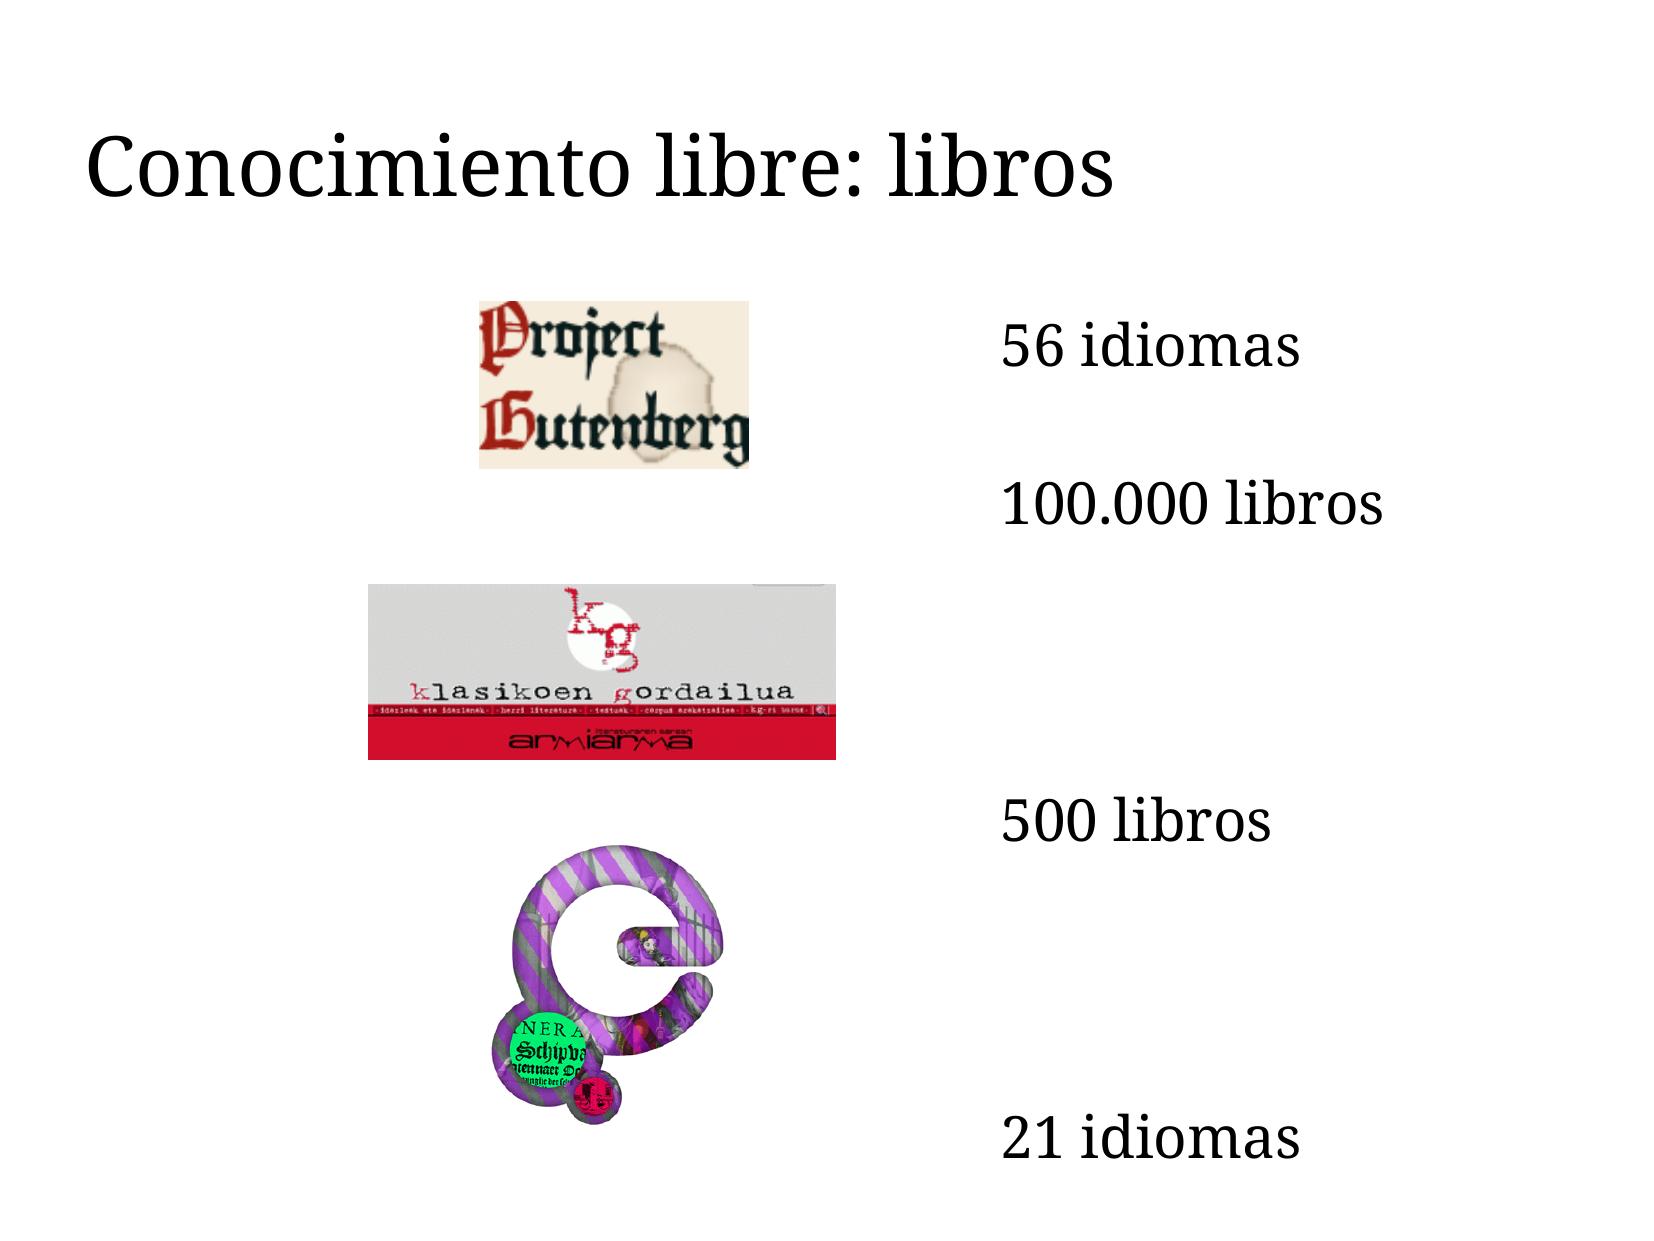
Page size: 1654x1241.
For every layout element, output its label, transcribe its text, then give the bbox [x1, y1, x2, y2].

text_box Conocimiento libre: libros [70, 99, 981, 198]
text_box 56 idiomas 100.000 libros 500 libros 21 idiomas 2.000.000 libros [986, 296, 1398, 1069]
picture [368, 584, 836, 760]
picture [479, 301, 749, 469]
picture [490, 844, 724, 1129]
